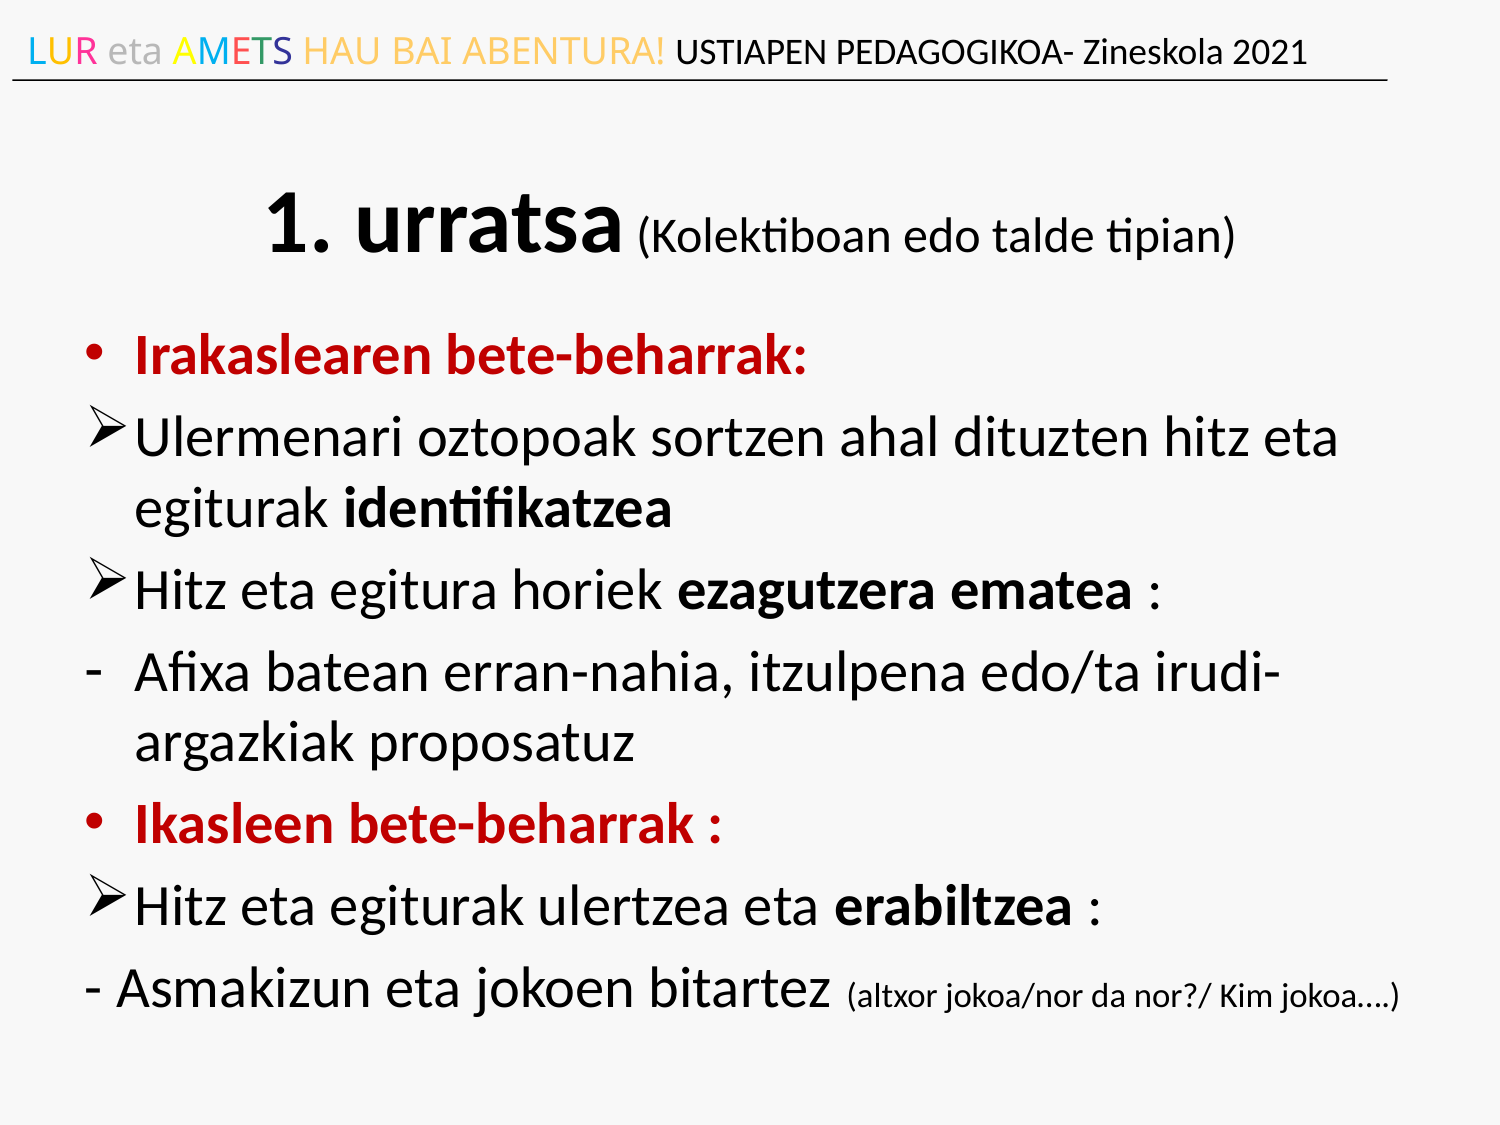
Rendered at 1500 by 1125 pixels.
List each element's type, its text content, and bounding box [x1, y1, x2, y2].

title 1. urratsa (Kolektiboan edo talde tipian) [75, 121, 1425, 310]
text_box LUR eta AMETS HAU BAI ABENTURA! USTIAPEN PEDAGOGIKOA- Zineskola 2021 [12, 19, 1424, 80]
list Irakaslearen bete-beharrak: Ulermenari oztopoak sortzen ahal dituzten hitz eta egiturak identifikatzea Hitz eta egitura horiek ezagutzera ematea : Afixa batean erran-nahia, itzulpena edo/ta irudi-argazkiak proposatuz Ikasleen bete-beharrak : Hitz eta egiturak ulertzea eta erabiltzea : - Asmakizun eta jokoen bitartez (altxor jokoa/nor da nor?/ Kim jokoa….) [70, 308, 1421, 1051]
